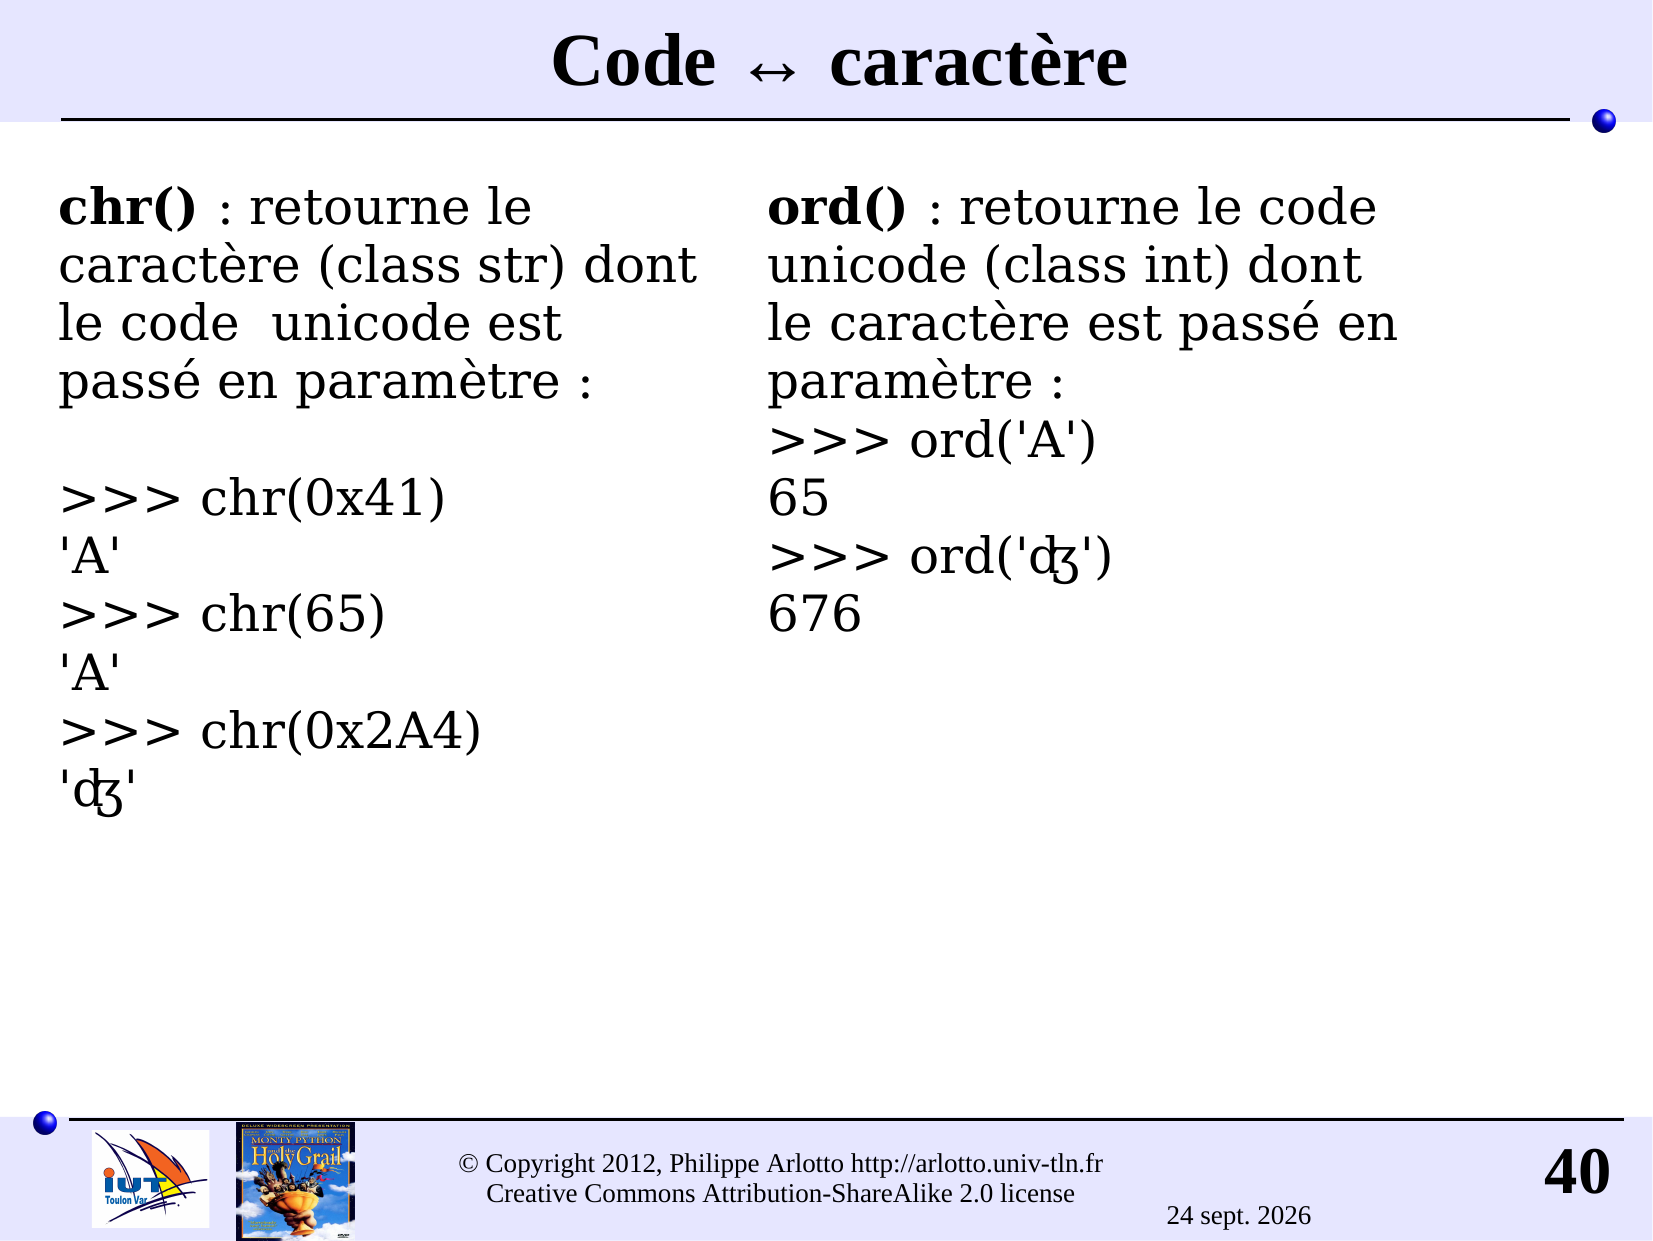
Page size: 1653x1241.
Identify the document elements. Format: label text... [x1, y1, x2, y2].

text_box ord() : retourne le code unicode (class int) dont le caractère est passé en paramètre : >>> ord('A') 65 >>> ord('ʤ') 676 [767, 177, 1418, 880]
picture [236, 1122, 355, 1241]
text_box chr() : retourne le caractère (class str) dont le code unicode est passé en paramètre : >>> chr(0x41) 'A' >>> chr(65) 'A' >>> chr(0x2A4) 'ʤ' [59, 177, 709, 939]
title Code ↔ caractère [95, 14, 1585, 107]
